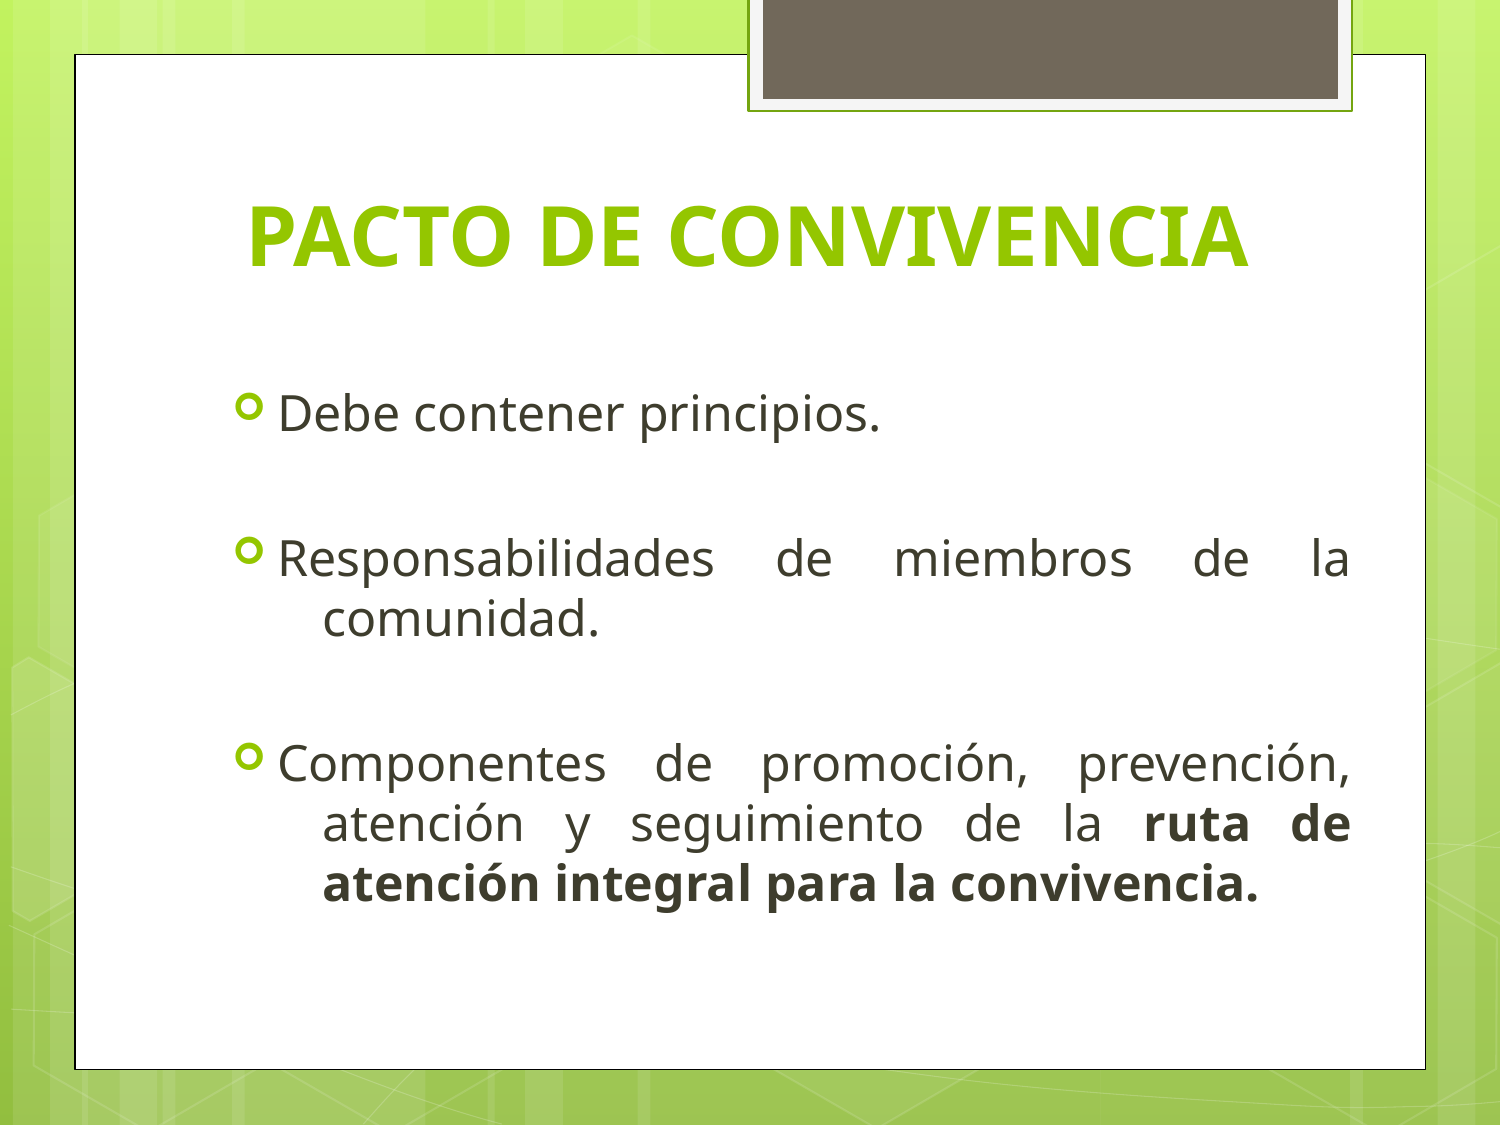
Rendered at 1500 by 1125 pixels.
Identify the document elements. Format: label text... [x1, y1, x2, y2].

list Debe contener principios. Responsabilidades de miembros de la comunidad. Componentes de promoción, prevención, atención y seguimiento de la ruta de atención integral para la convivencia. [194, 373, 1400, 993]
title PACTO DE CONVIVENCIA [171, 168, 1324, 291]
